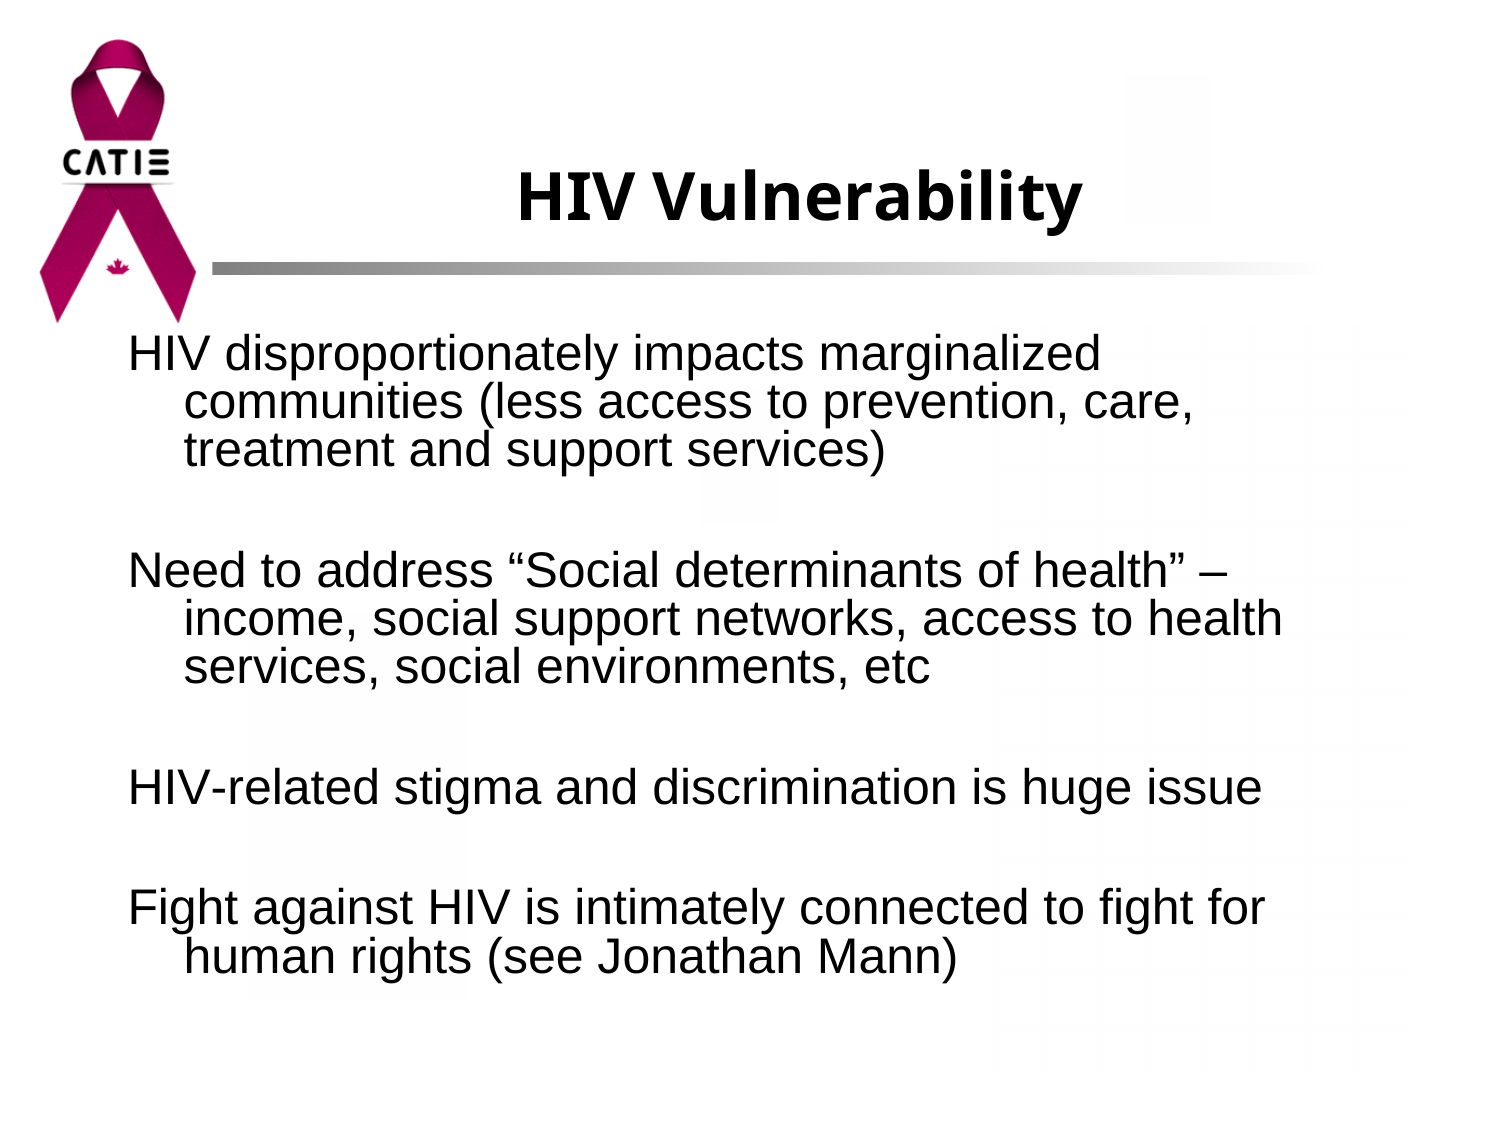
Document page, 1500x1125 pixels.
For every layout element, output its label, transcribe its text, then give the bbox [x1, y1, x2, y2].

list HIV disproportionately impacts marginalized communities (less access to prevention, care, treatment and support services) Need to address “Social determinants of health” – income, social support networks, access to health services, social environments, etc HIV-related stigma and discrimination is huge issue Fight against HIV is intimately connected to fight for human rights (see Jonathan Mann) [112, 324, 1388, 1051]
picture [37, 37, 198, 325]
title HIV Vulnerability [212, 99, 1388, 288]
